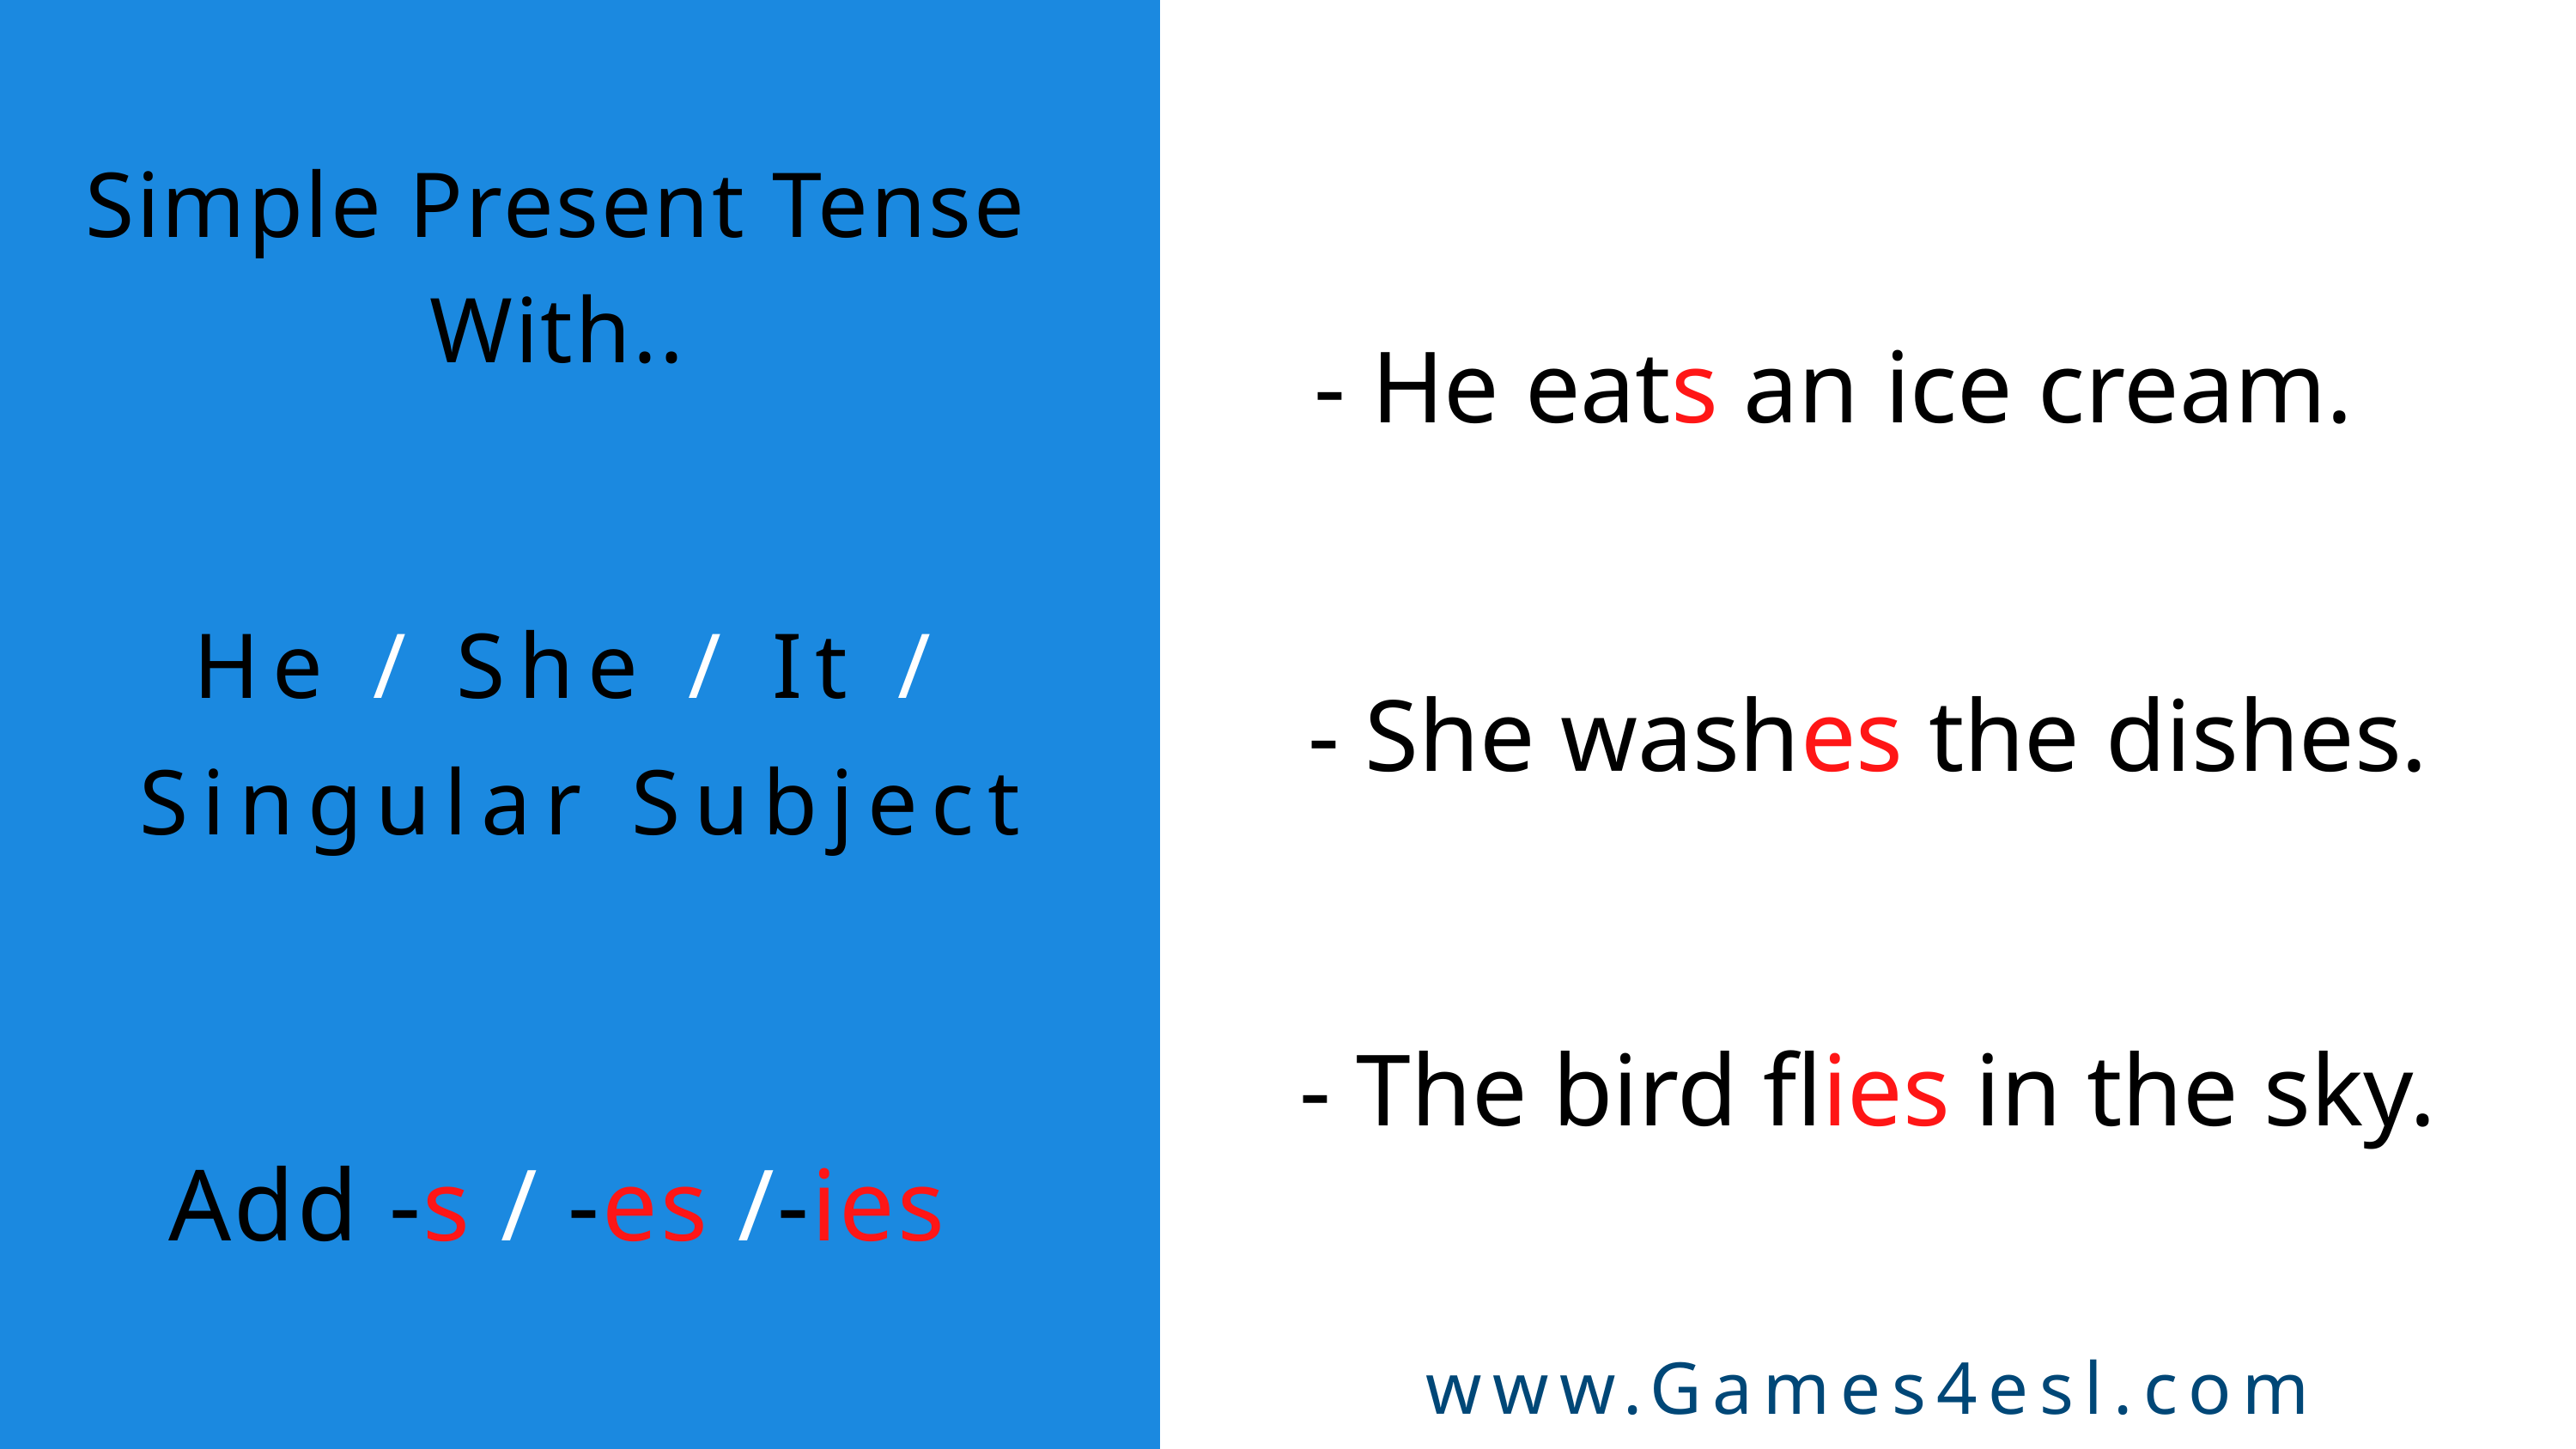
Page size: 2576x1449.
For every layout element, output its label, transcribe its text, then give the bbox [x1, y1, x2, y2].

text_box - She washes the dishes. [1230, 647, 2506, 784]
text_box Add -s / -es /-ies [83, 1122, 1030, 1255]
text_box - He eats an ice cream. [1230, 300, 2438, 435]
text_box www.Games4esl.com [1159, 1336, 2576, 1428]
text_box He / She / It / Singular Subject [25, 579, 1136, 846]
text_box Simple Present Tense With.. [83, 130, 1030, 377]
text_box [0, 0, 1160, 1449]
text_box - The bird flies in the sky. [1230, 1002, 2506, 1138]
